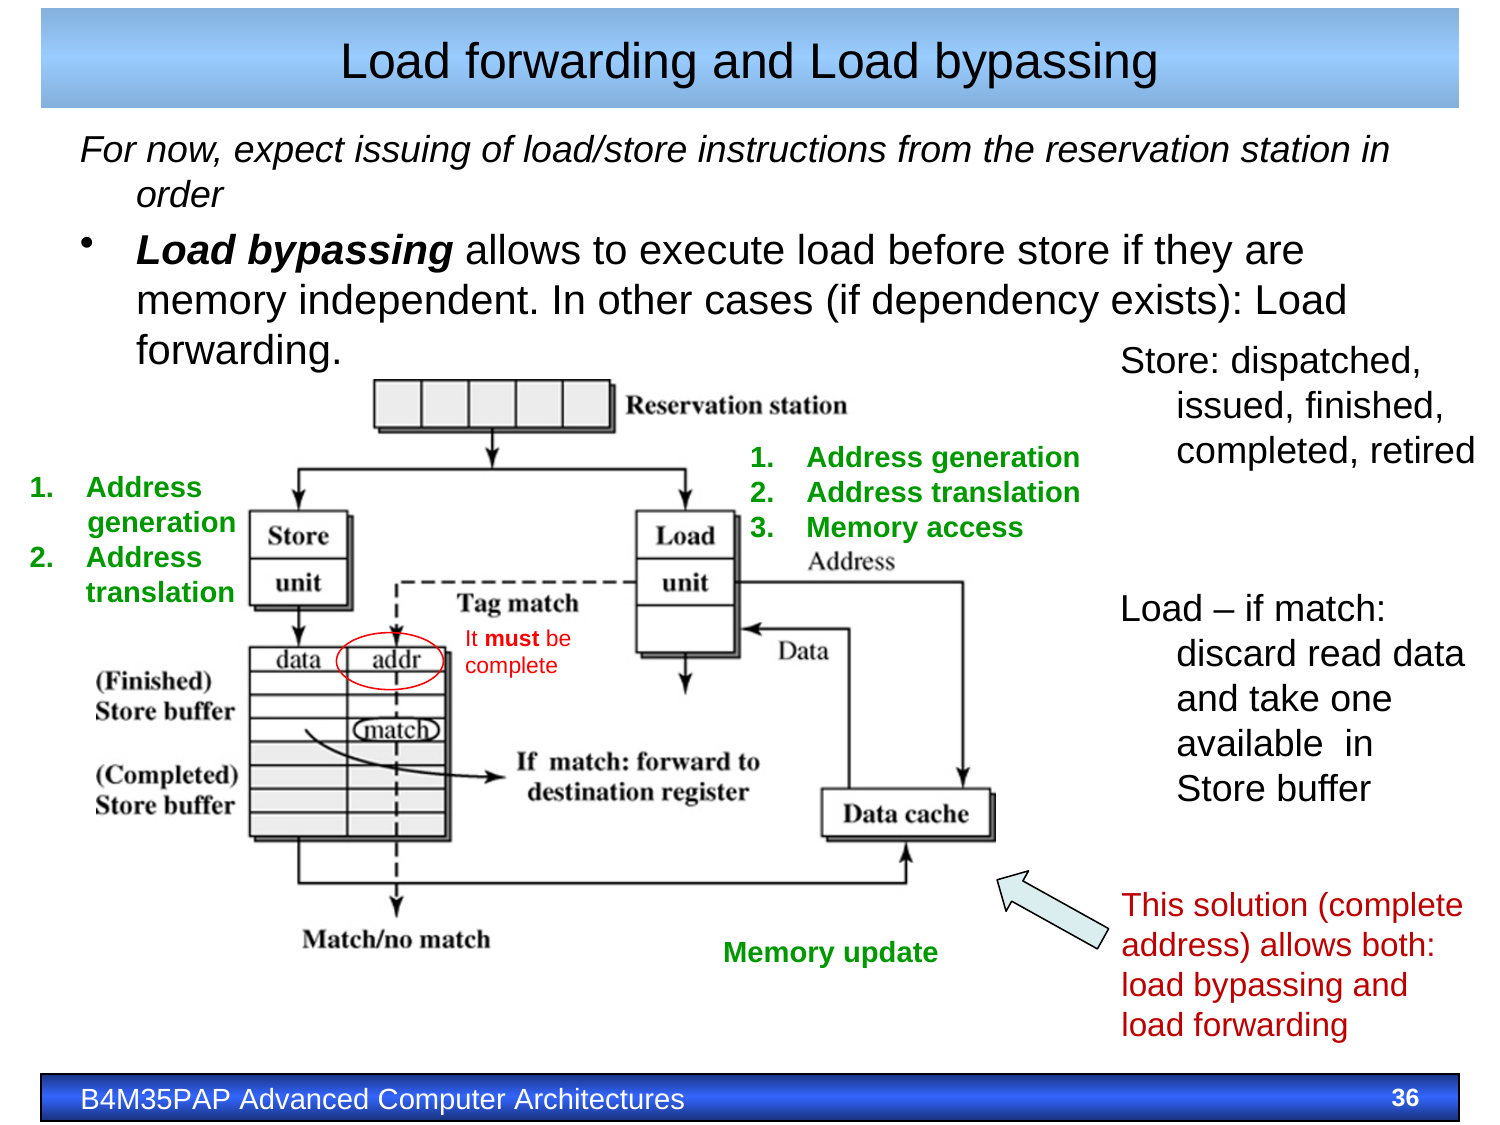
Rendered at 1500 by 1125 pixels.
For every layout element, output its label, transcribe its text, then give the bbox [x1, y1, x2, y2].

picture [96, 944, 708, 953]
text_box Store: dispatched, issued, finished, completed, retired Load – if match: discard read data and take one available in Store buffer [1105, 328, 1498, 817]
title Load forwarding and Load bypassing [41, 8, 1459, 108]
text_box It must be complete [402, 615, 625, 721]
text_box This solution (complete address) allows both: load bypassing and load forwarding [1106, 876, 1481, 1051]
text_box For now, expect issuing of load/store instructions from the reservation station in order Load bypassing allows to execute load before store if they are memory independent. In other cases (if dependency exists): Load forwarding. [64, 117, 1436, 944]
text_box Memory update [708, 926, 1067, 977]
text_box Address generation Address translation [14, 461, 252, 616]
text_box Address generation Address translation Memory access [735, 431, 1096, 551]
text_box [1088, 944, 1101, 949]
